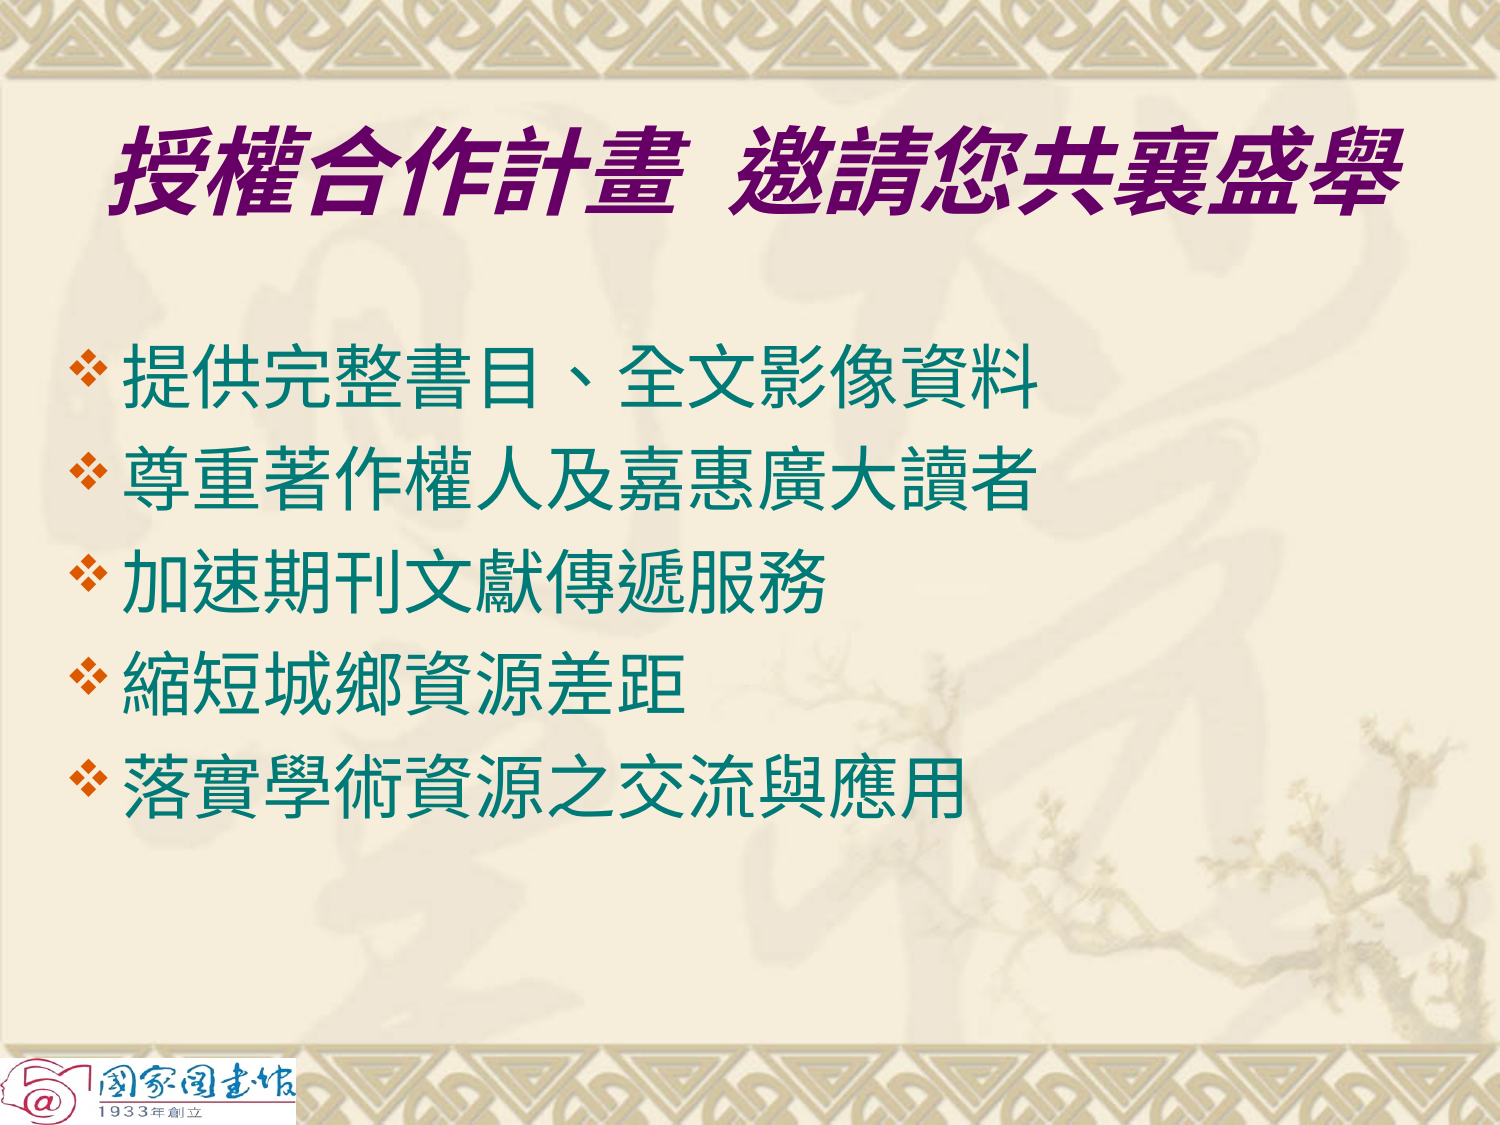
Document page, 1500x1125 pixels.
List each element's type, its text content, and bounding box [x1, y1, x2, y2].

list 提供完整書目、全文影像資料 尊重著作權人及嘉惠廣大讀者 加速期刊文獻傳遞服務 縮短城鄉資源差距 落實學術資源之交流與應用 [50, 324, 1452, 1013]
title 授權合作計畫 邀請您共襄盛舉 [50, 74, 1452, 263]
picture [0, 0, 1500, 1125]
